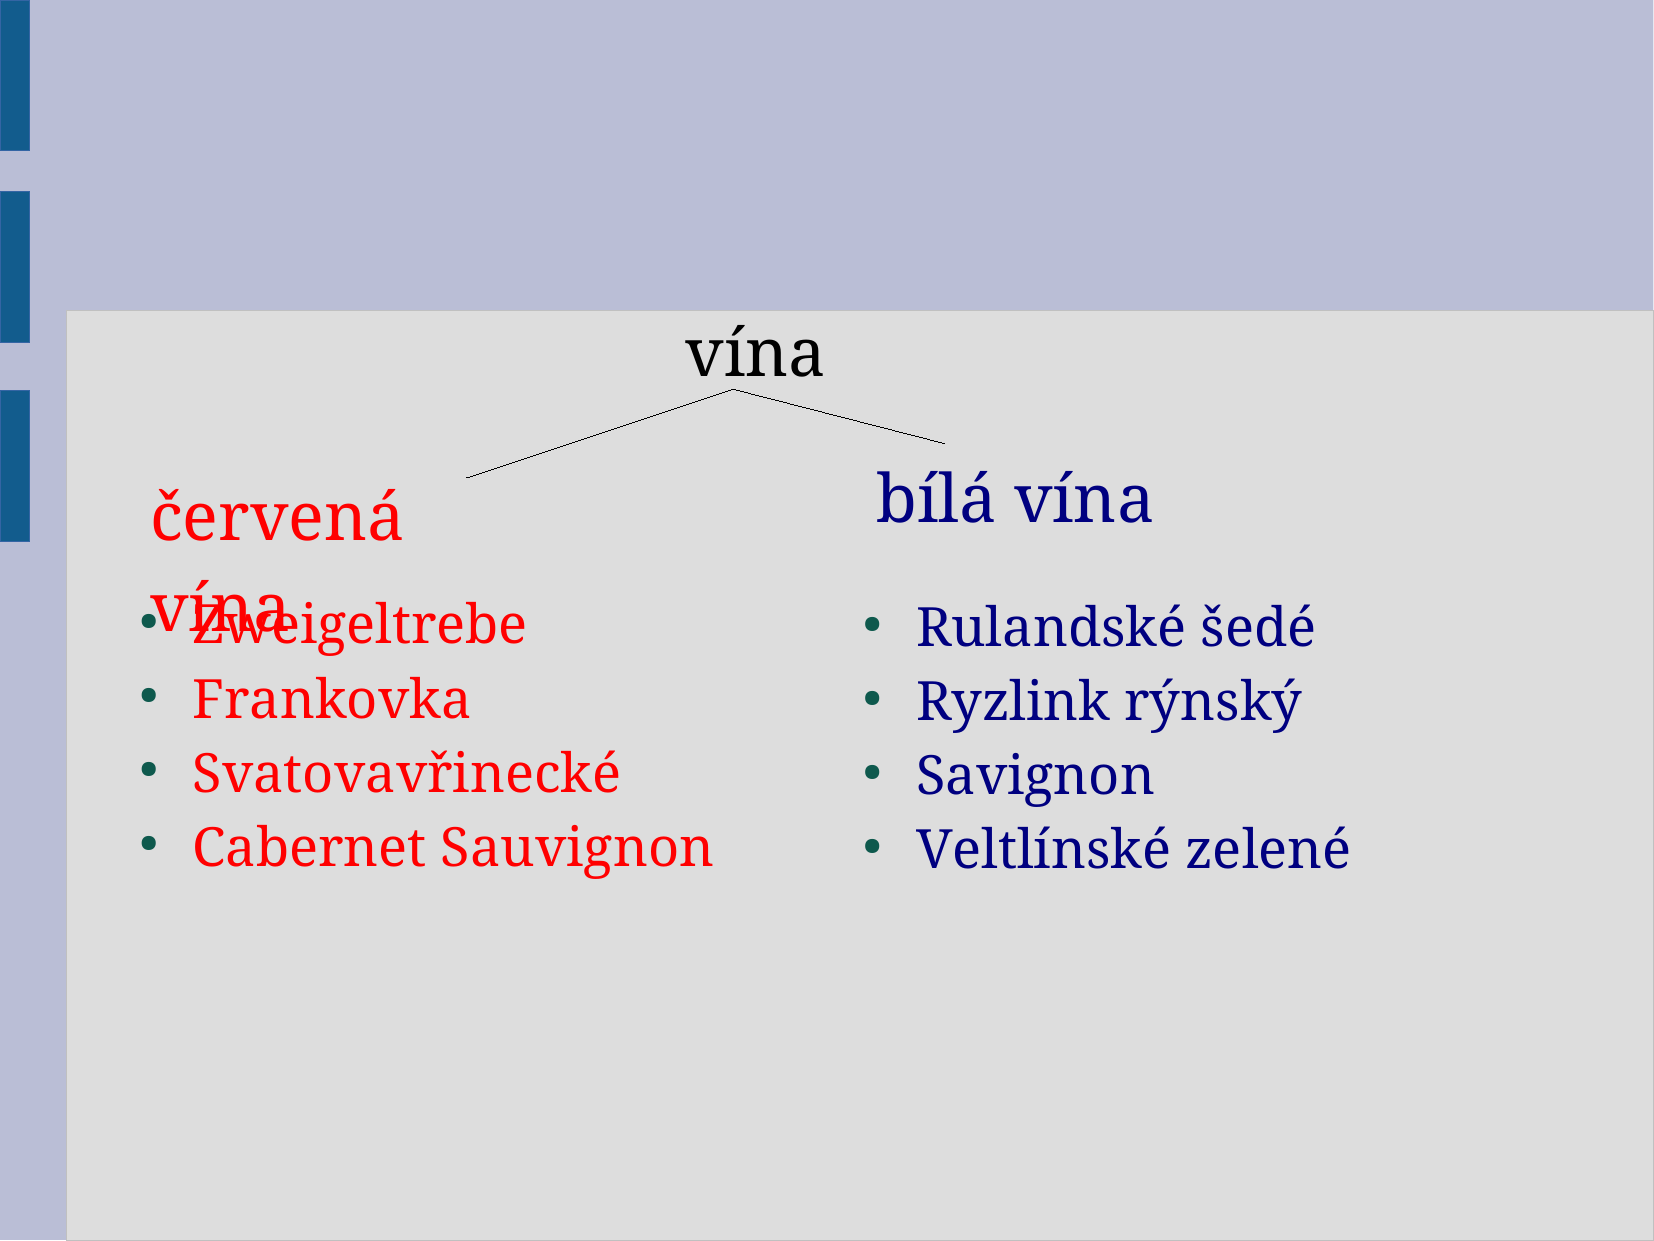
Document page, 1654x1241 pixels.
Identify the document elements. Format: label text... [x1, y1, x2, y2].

text_box vína [450, 298, 1062, 390]
list Rulandské šedé Ryzlink rýnský Savignon Veltlínské zelené [845, 514, 1535, 1130]
list Zweigeltrebe Frankovka Svatovavřinecké Cabernet Sauvignon [121, 586, 811, 1012]
text_box bílá vína [861, 443, 1473, 535]
text_box červená vína [135, 461, 554, 553]
